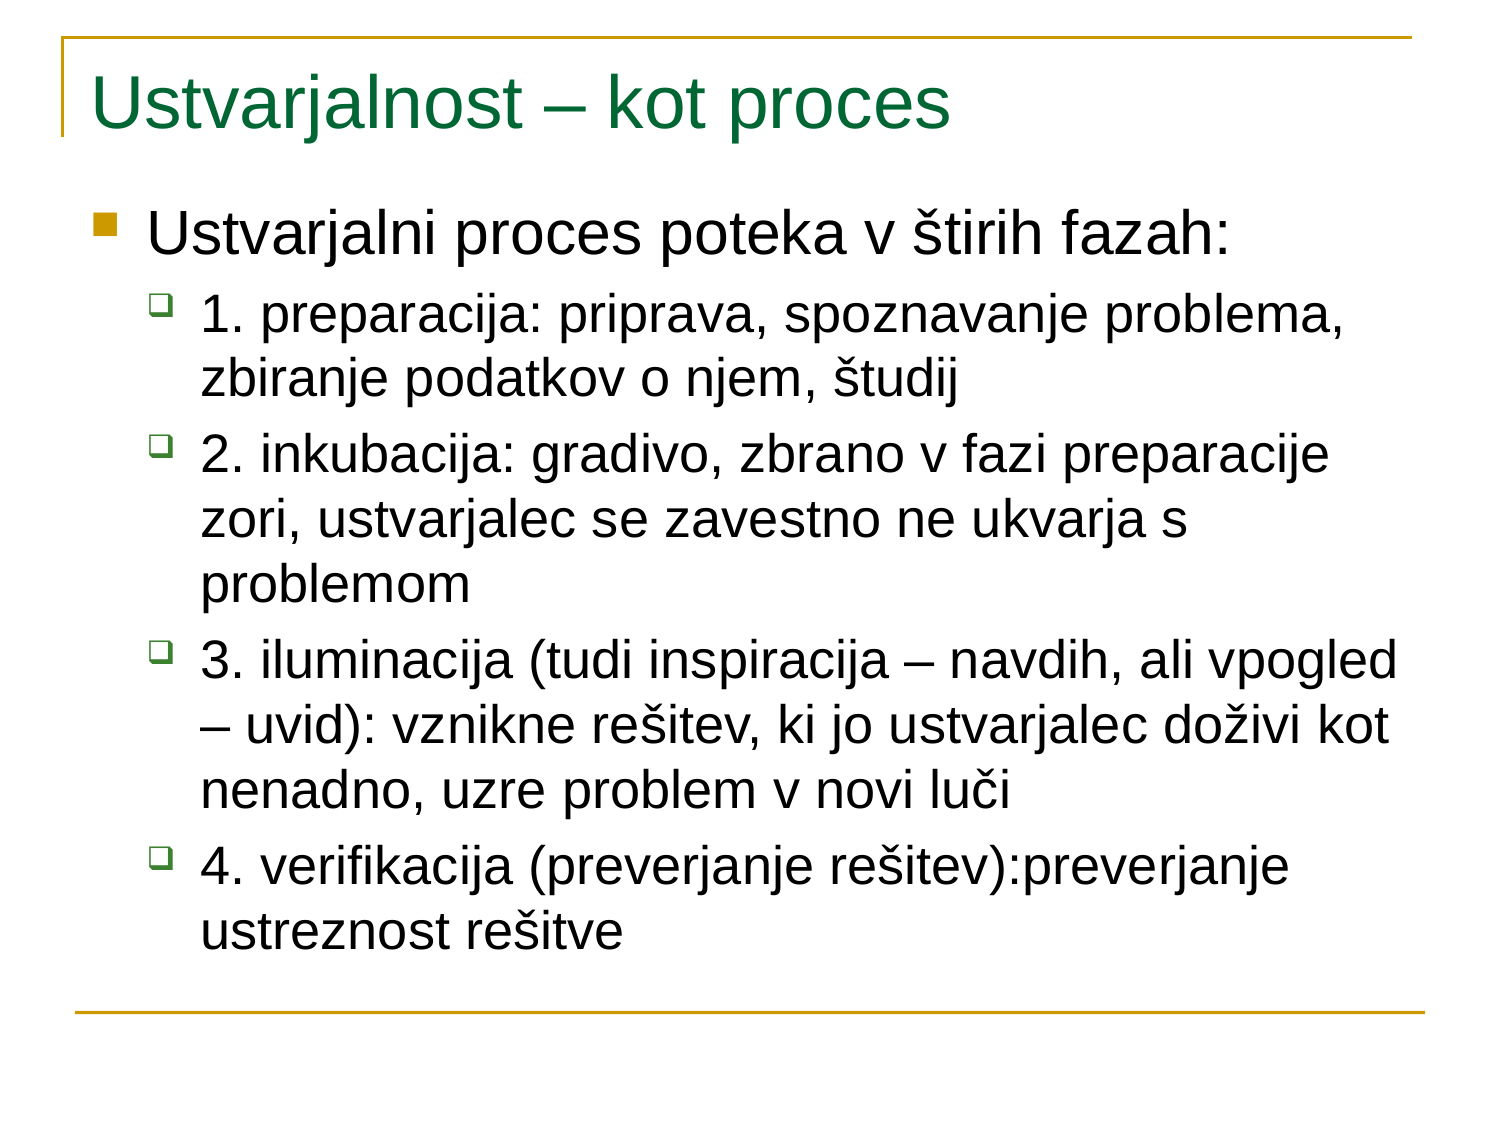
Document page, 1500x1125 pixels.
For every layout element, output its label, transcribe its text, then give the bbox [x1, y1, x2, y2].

title Ustvarjalnost – kot proces [75, 45, 1425, 173]
list Ustvarjalni proces poteka v štirih fazah: 1. preparacija: priprava, spoznavanje problema, zbiranje podatkov o njem, študij 2. inkubacija: gradivo, zbrano v fazi preparacije zori, ustvarjalec se zavestno ne ukvarja s problemom 3. iluminacija (tudi inspiracija – navdih, ali vpogled – uvid): vznikne rešitev, ki jo ustvarjalec doživi kot nenadno, uzre problem v novi luči 4. verifikacija (preverjanje rešitev):preverjanje ustreznost rešitve [75, 184, 1425, 1006]
